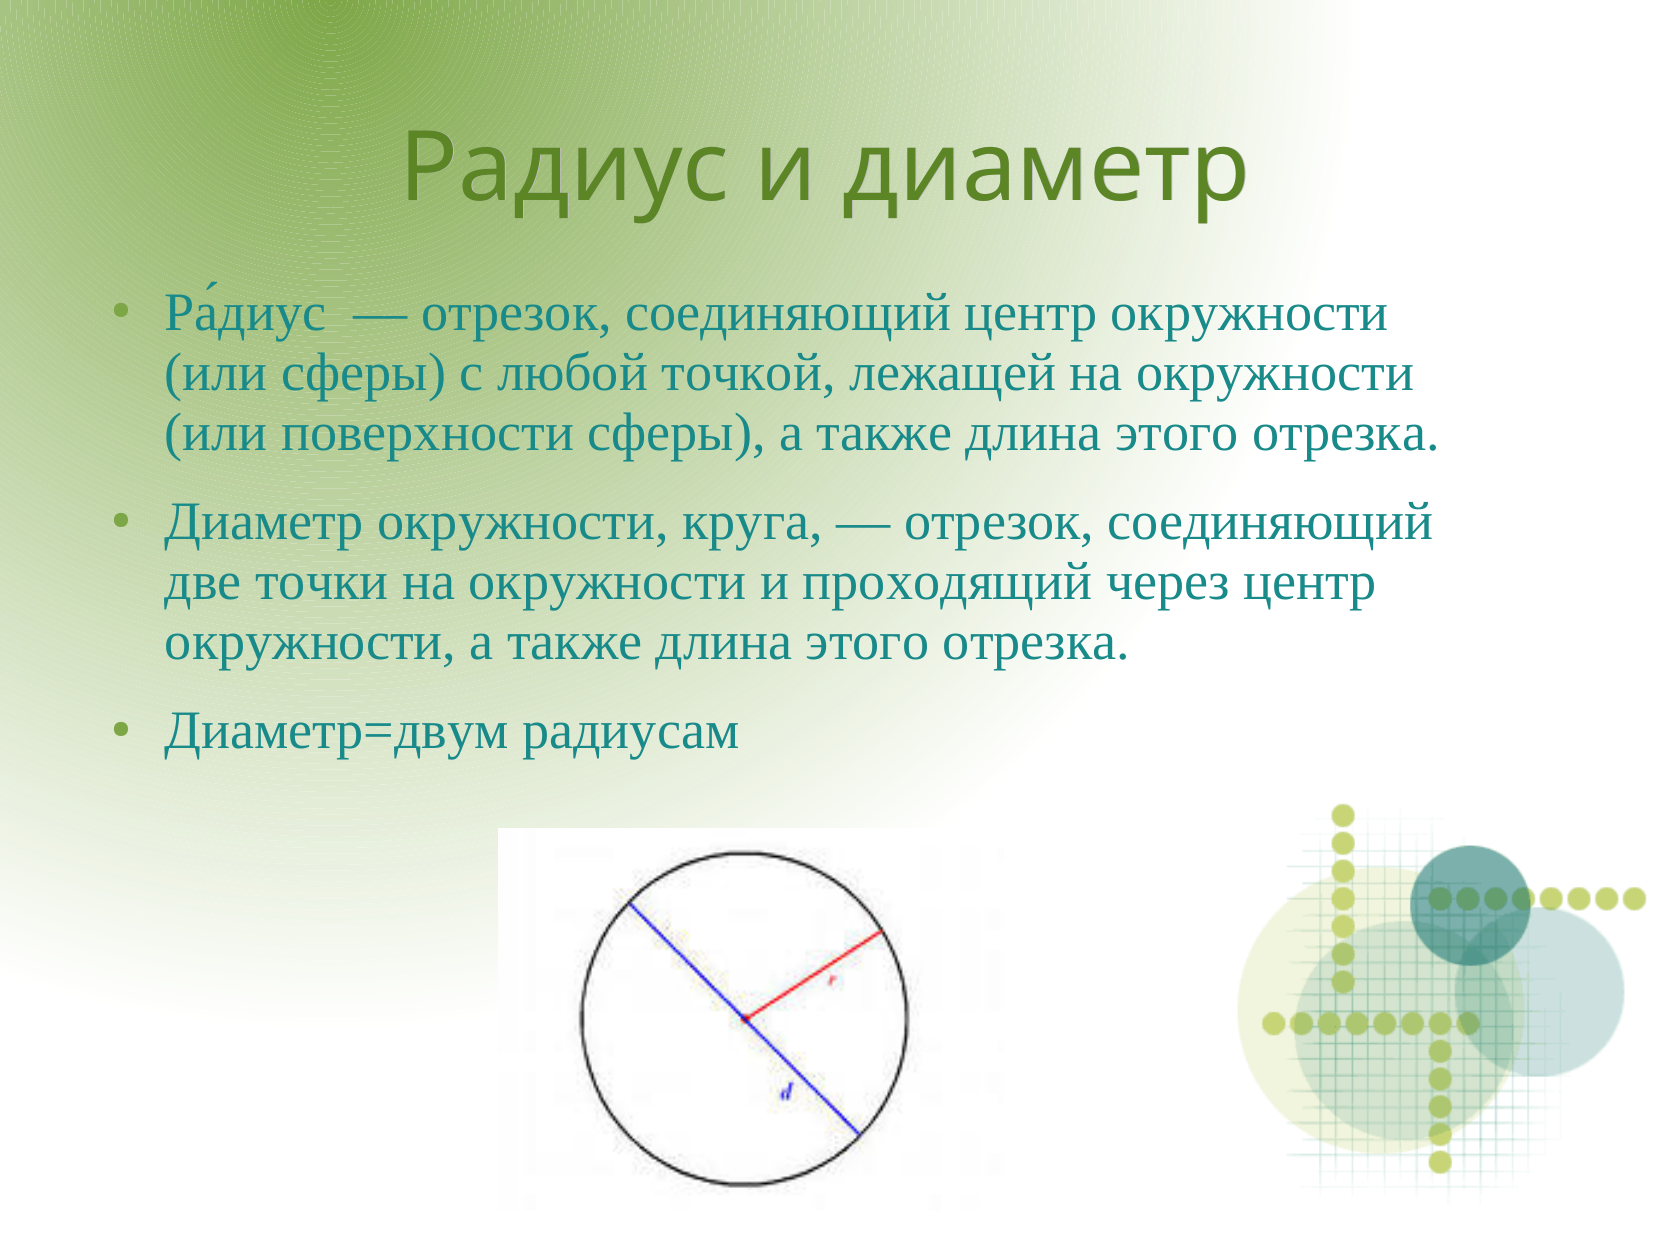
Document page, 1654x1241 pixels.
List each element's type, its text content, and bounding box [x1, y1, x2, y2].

title Радиус и диаметр [118, 59, 1534, 266]
picture [498, 828, 1004, 1211]
list Ра́диус — отрезок, соединяющий центр окружности (или сферы) с любой точкой, лежащей на окружности (или поверхности сферы), а также длина этого отрезка. Диаметр окружности, круга, — отрезок, соединяющий две точки на окружности и проходящий через центр окружности, а также длина этого отрезка. Диаметр=двум радиусам [93, 281, 1506, 1063]
picture [1224, 792, 1654, 1211]
